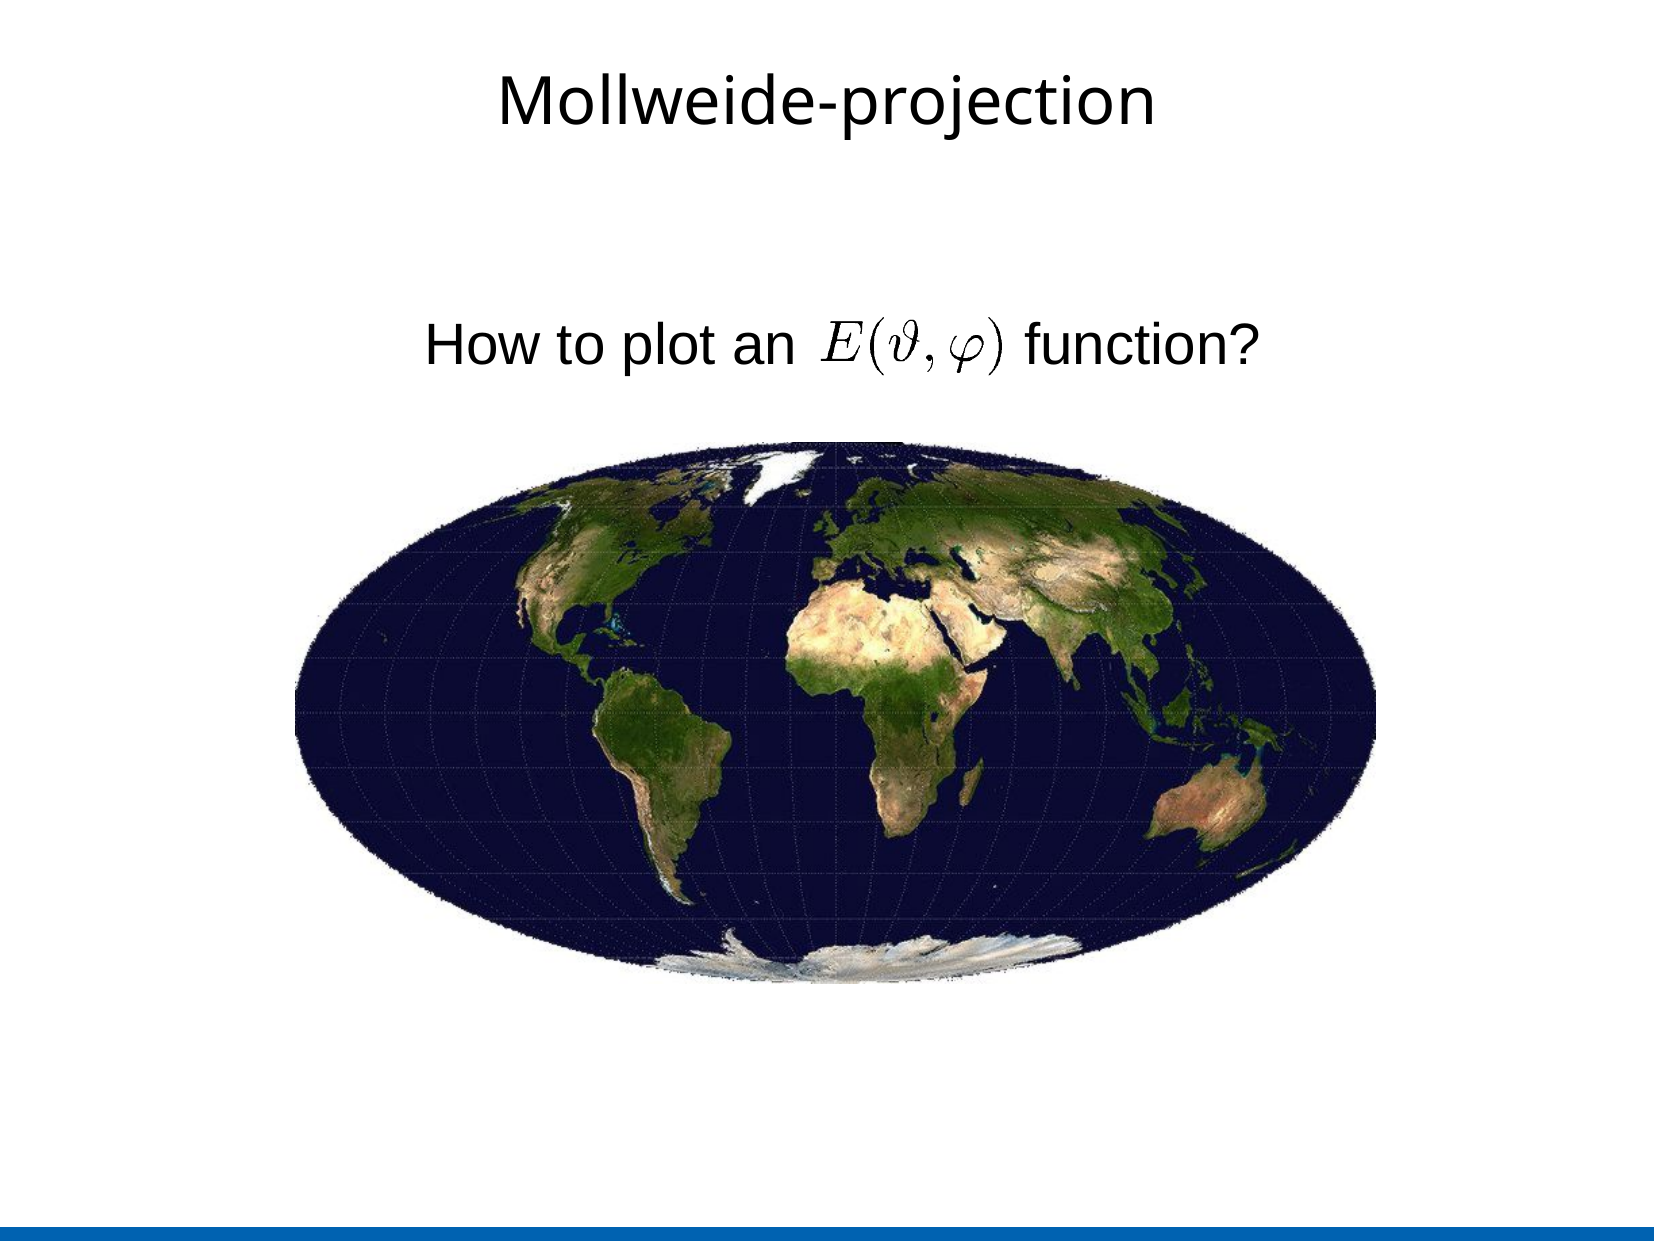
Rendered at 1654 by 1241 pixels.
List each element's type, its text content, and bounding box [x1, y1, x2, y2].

text_box How to plot an function? [409, 304, 1277, 384]
picture [295, 442, 1376, 984]
title Mollweide-projection [121, 51, 1534, 146]
picture [814, 310, 1012, 381]
